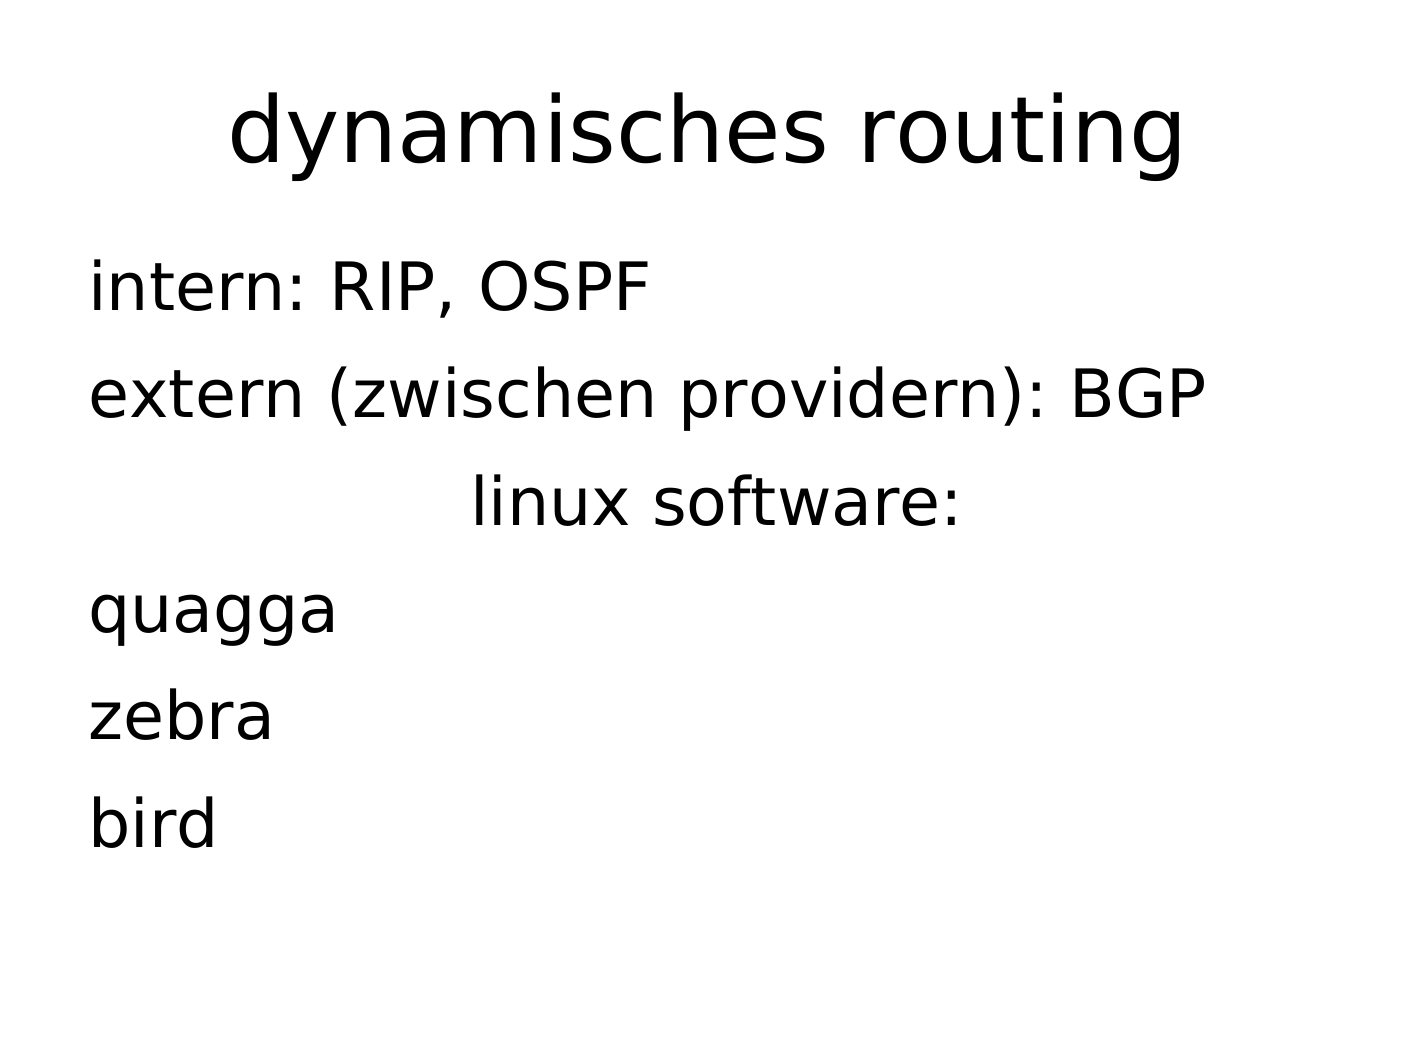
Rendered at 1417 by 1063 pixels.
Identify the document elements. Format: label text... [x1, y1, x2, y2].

title dynamisches routing [70, 49, 1346, 213]
list intern: RIP, OSPF extern (zwischen providern): BGP linux software: quagga zebra bird [70, 248, 1346, 936]
